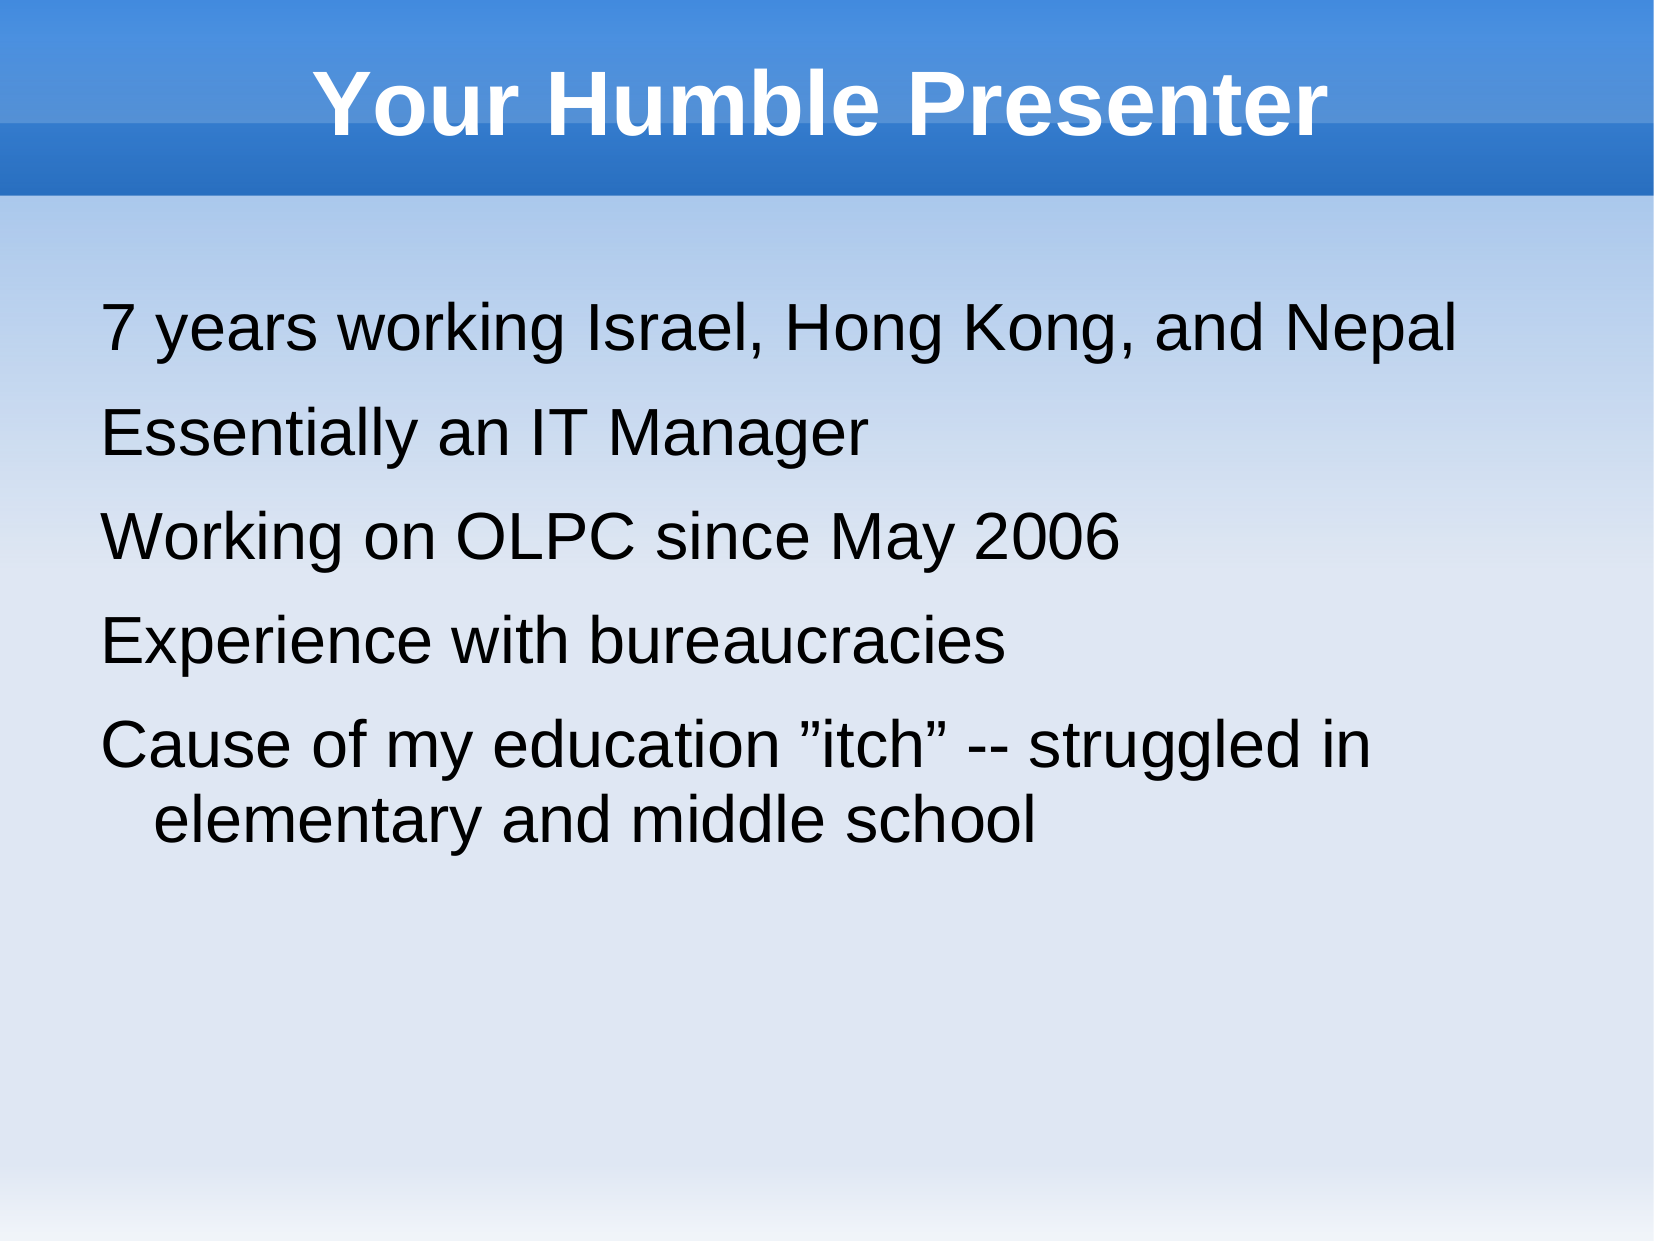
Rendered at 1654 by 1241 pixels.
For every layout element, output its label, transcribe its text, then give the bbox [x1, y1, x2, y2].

title Your Humble Presenter [76, 7, 1565, 200]
picture [0, 0, 1654, 1241]
list 7 years working Israel, Hong Kong, and Nepal Essentially an IT Manager Working on OLPC since May 2006 Experience with bureaucracies Cause of my education ”itch” -- struggled in elementary and middle school [82, 290, 1571, 1094]
